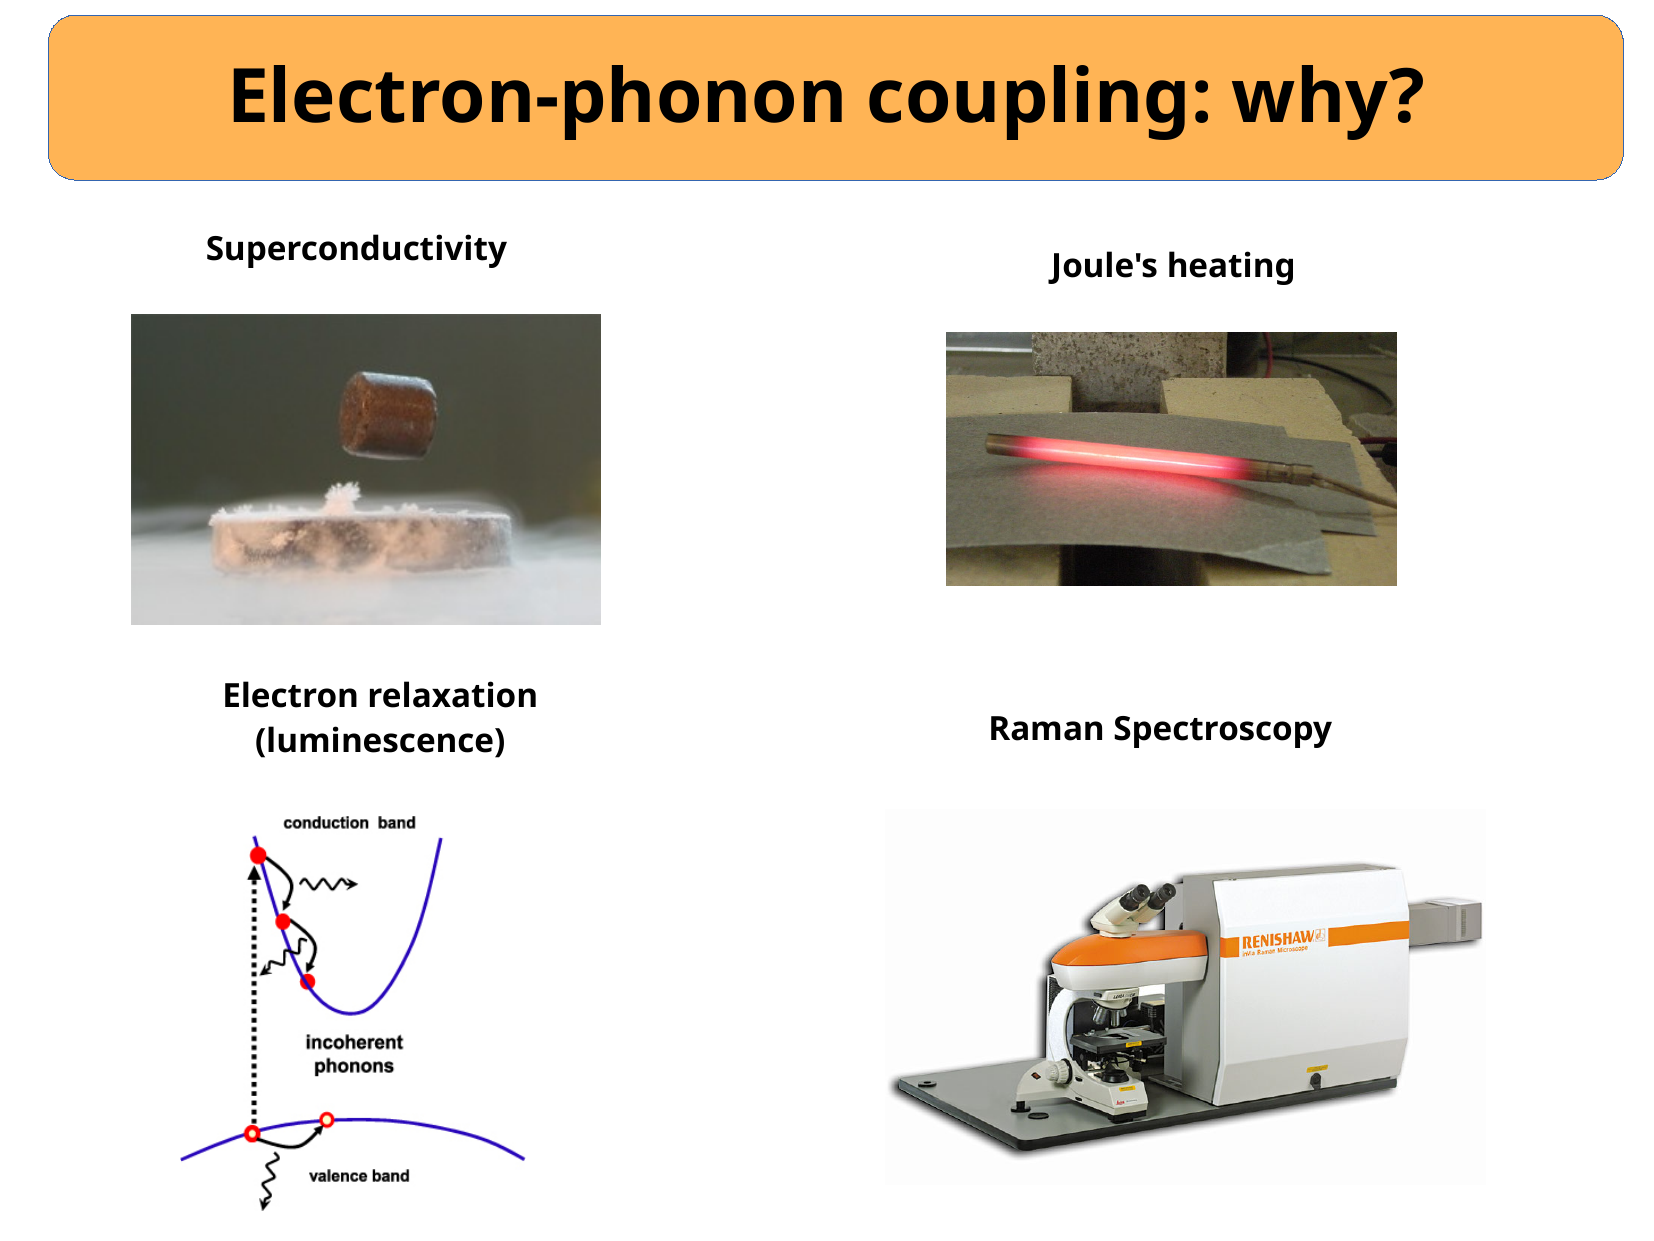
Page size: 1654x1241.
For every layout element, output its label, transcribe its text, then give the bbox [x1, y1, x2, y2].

picture [180, 816, 526, 1211]
picture [885, 809, 1486, 1186]
picture [946, 332, 1397, 587]
text_box Electron relaxation (luminescence) [75, 672, 616, 790]
text_box Joule's heating [881, 242, 1396, 303]
picture [131, 314, 601, 625]
title Electron-phonon coupling: why? [82, 0, 1571, 198]
text_box [48, 15, 82, 181]
text_box [1571, 15, 1624, 181]
text_box Raman Spectroscopy [885, 705, 1366, 811]
text_box Superconductivity [135, 225, 616, 299]
